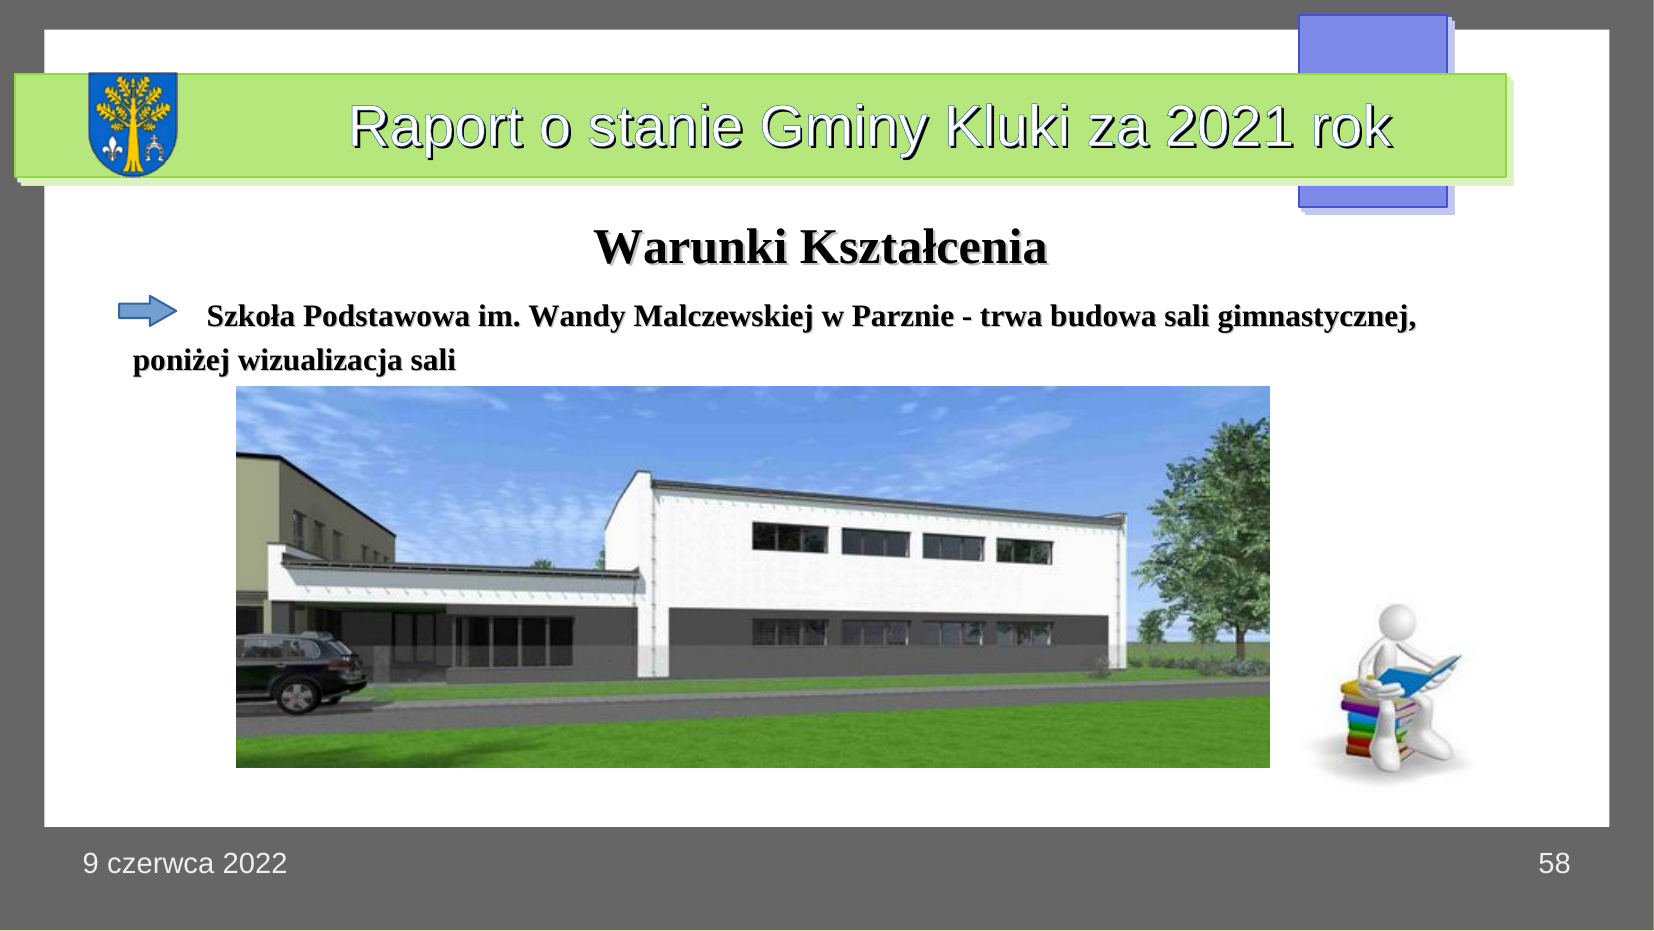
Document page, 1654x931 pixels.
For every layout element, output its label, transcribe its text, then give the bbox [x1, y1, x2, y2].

title Raport o stanie Gminy Kluki za 2021 rok [242, 73, 1654, 178]
picture [118, 295, 178, 327]
picture [88, 72, 178, 178]
picture [1299, 590, 1501, 792]
picture [236, 386, 1270, 768]
text_box Warunki Kształcenia Szkoła Podstawowa im. Wandy Malczewskiej w Parznie - trwa budowa sali gimnastycznej, poniżej wizualizacja sali [118, 206, 1536, 739]
